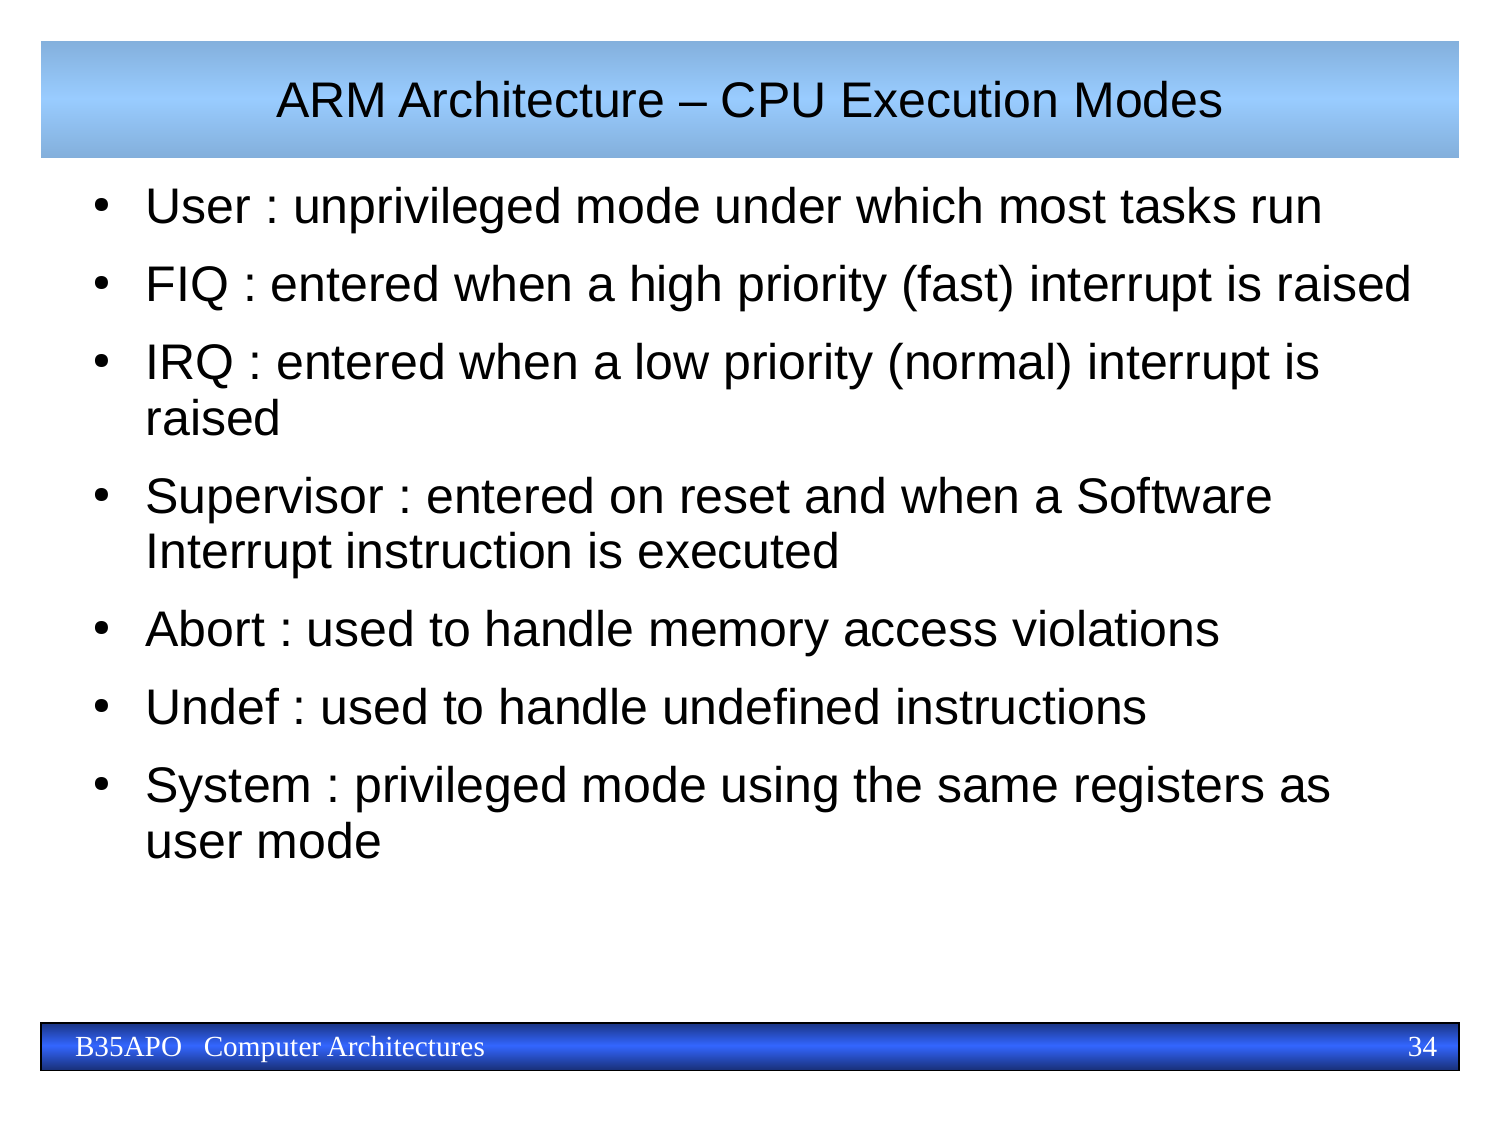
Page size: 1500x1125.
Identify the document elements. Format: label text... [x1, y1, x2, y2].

list User : unprivileged mode under which most tasks run FIQ : entered when a high priority (fast) interrupt is raised IRQ : entered when a low priority (normal) interrupt is raised Supervisor : entered on reset and when a Software Interrupt instruction is executed Abort : used to handle memory access violations Undef : used to handle undefined instructions System : privileged mode using the same registers as user mode [75, 178, 1426, 988]
title ARM Architecture – CPU Execution Modes [41, 41, 1459, 158]
